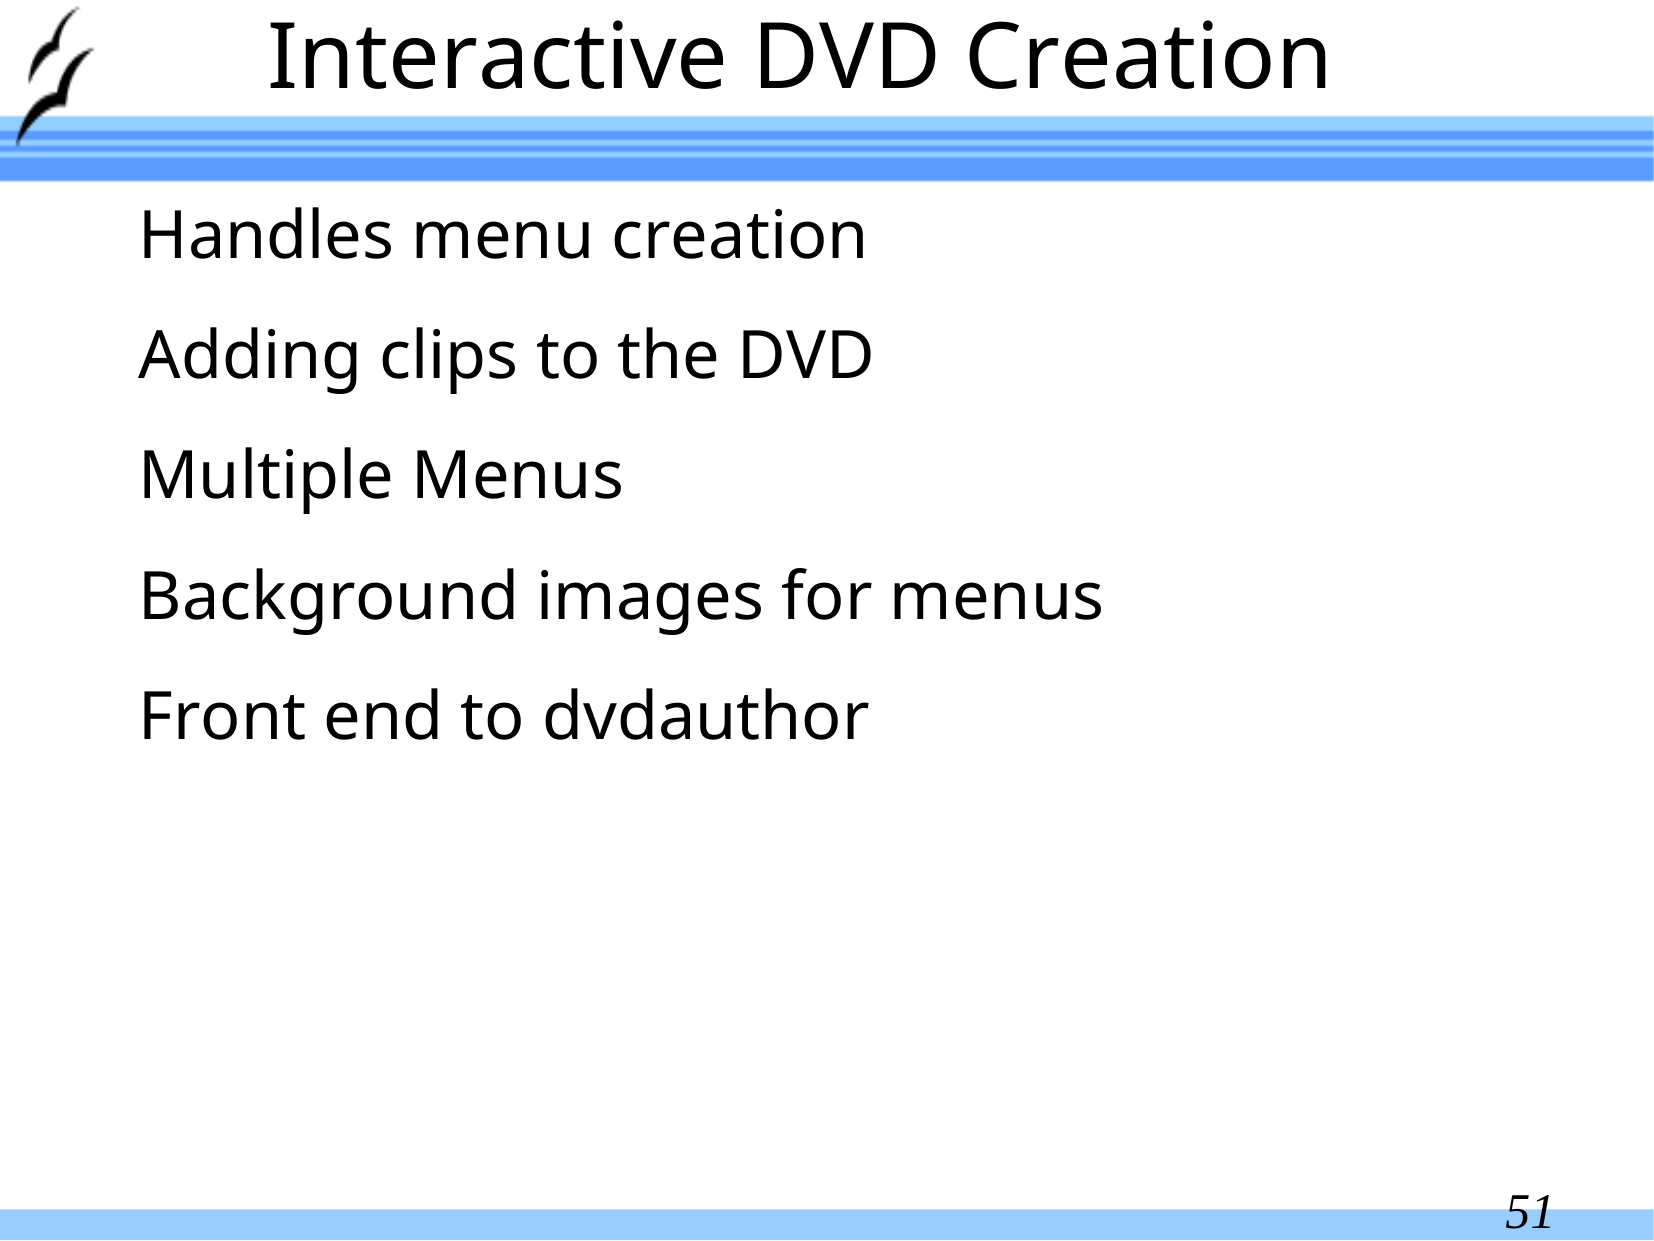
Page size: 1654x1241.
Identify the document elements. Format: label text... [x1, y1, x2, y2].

list Handles menu creation Adding clips to the DVD Multiple Menus Background images for menus Front end to dvdauthor [120, 187, 1533, 1195]
title Interactive DVD Creation [94, 0, 1507, 121]
picture [0, 0, 1654, 188]
